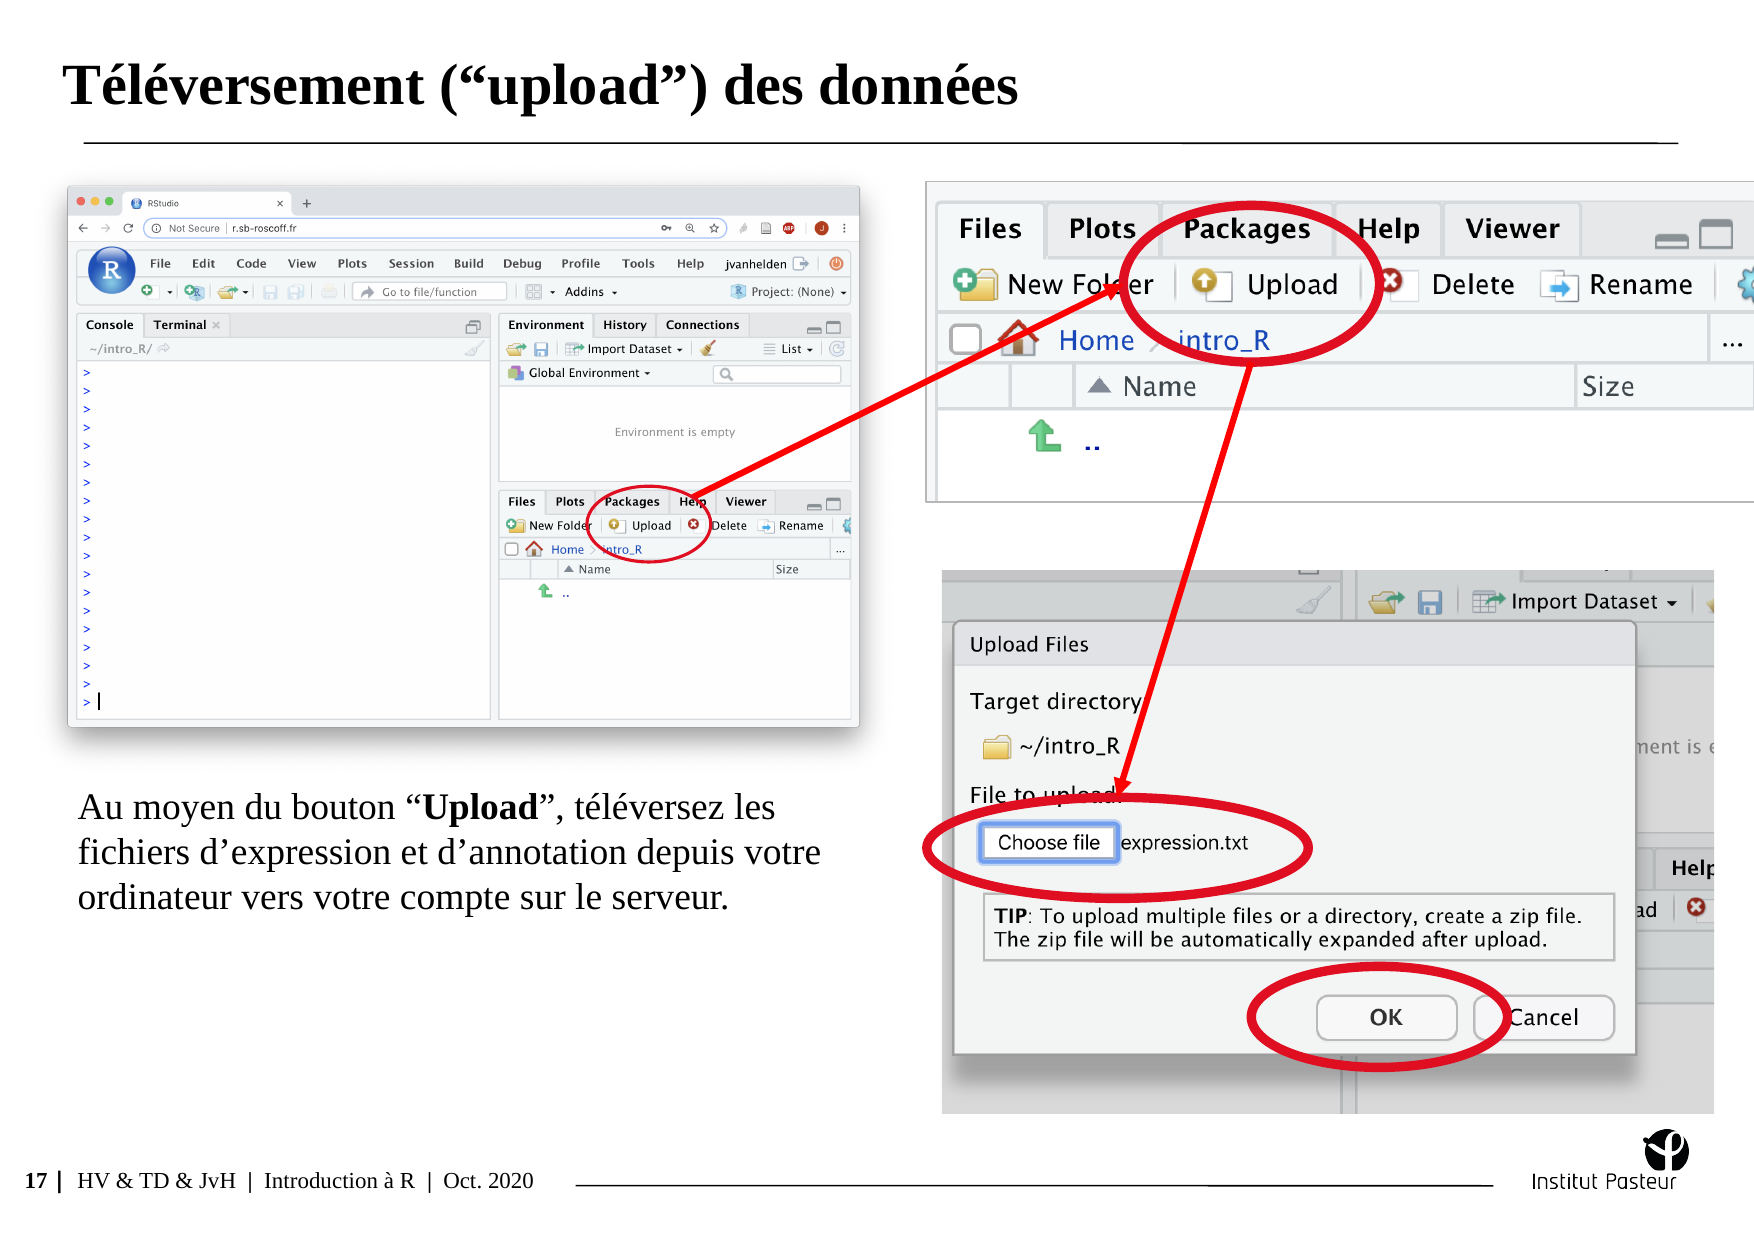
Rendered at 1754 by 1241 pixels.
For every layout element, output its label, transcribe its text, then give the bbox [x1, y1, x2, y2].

picture [941, 803, 1303, 893]
picture [28, 159, 899, 779]
picture [1129, 211, 1374, 357]
picture [941, 570, 1183, 822]
picture [926, 292, 1246, 502]
picture [589, 488, 709, 560]
text_box Téléversement (“upload”) des données [62, 2, 1692, 160]
picture [1533, 1129, 1689, 1189]
list Au moyen du bouton “Upload”, téléversez les fichiers d’expression et d’annotation depuis votre ordinateur vers votre compte sur le serveur. [62, 766, 871, 1152]
picture [941, 570, 1715, 1114]
picture [926, 182, 1754, 502]
